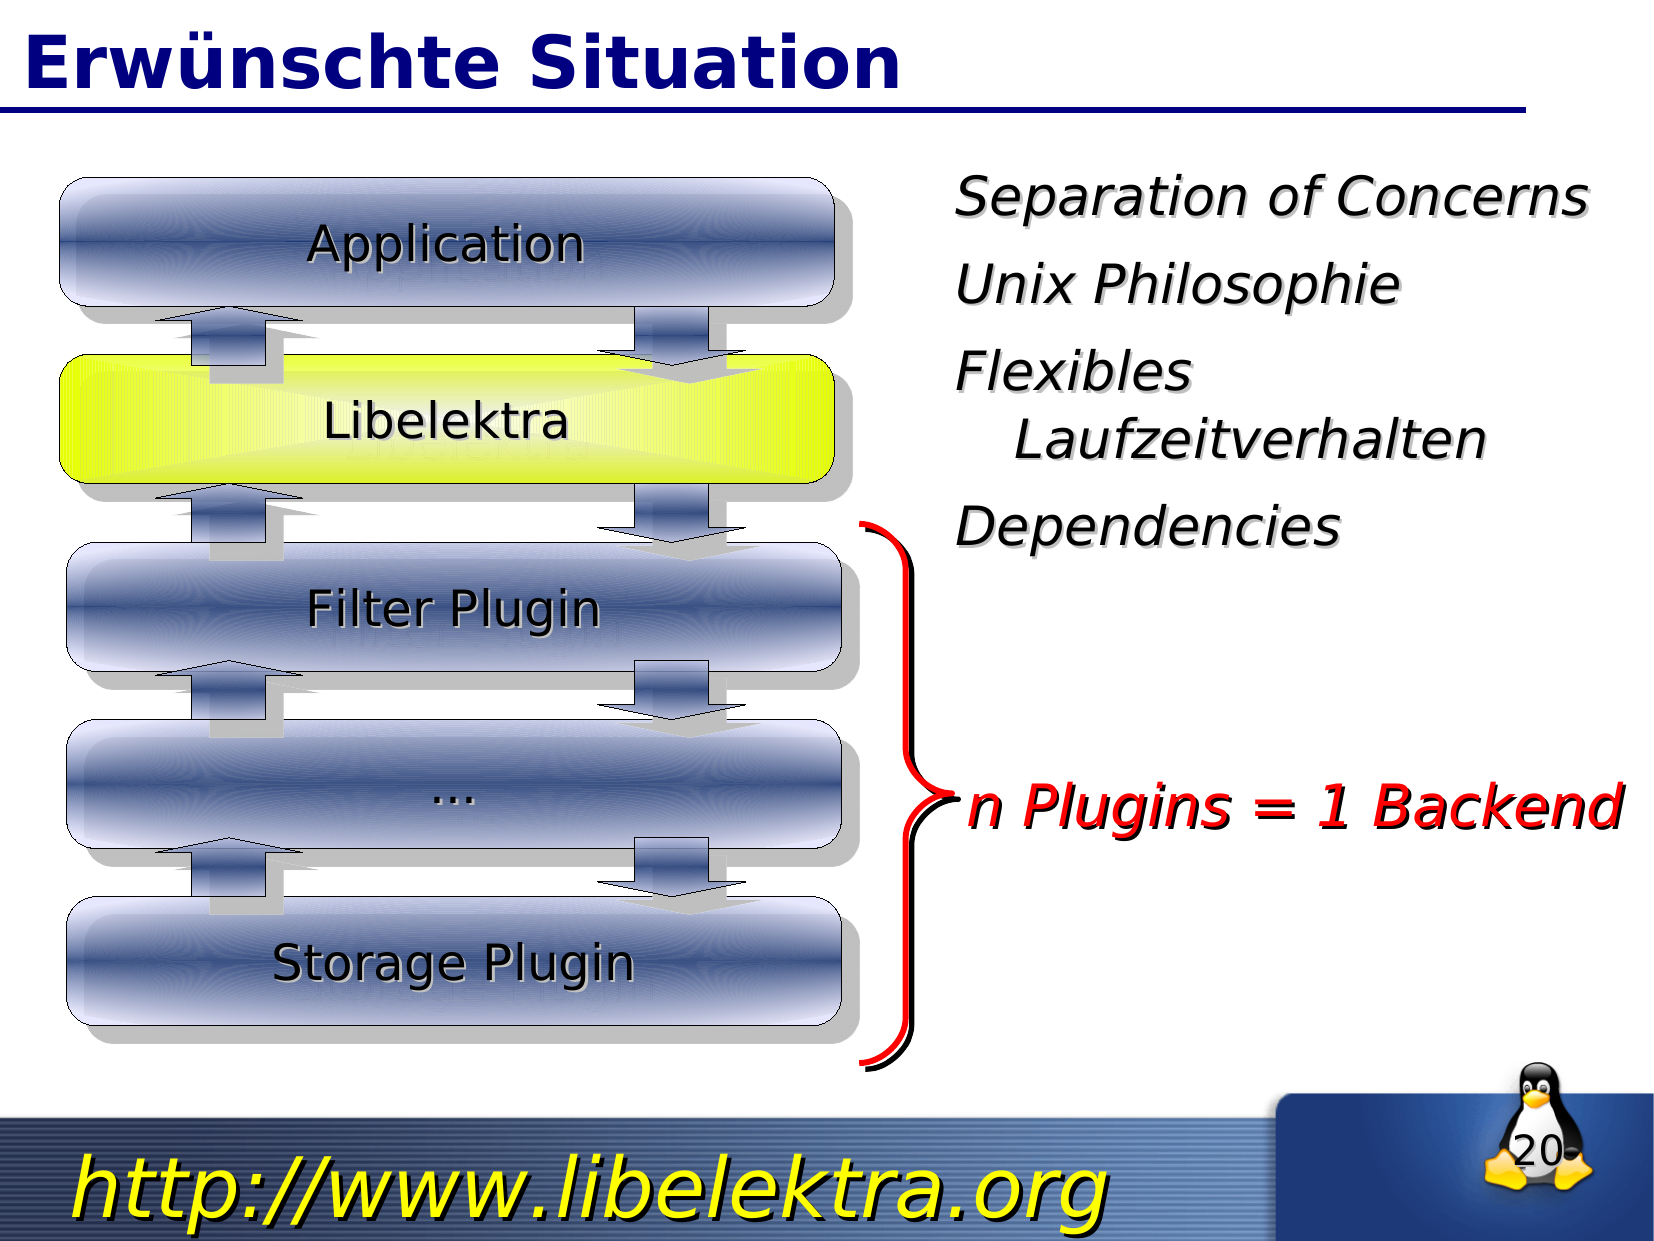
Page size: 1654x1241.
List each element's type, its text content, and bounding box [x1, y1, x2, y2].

text_box <Nummer> [1312, 1122, 1565, 1178]
text_box [597, 483, 746, 543]
picture [872, 1061, 883, 1065]
picture [0, 1061, 1654, 1241]
text_box [597, 660, 746, 720]
text_box [155, 660, 303, 720]
text_box Erwünschte Situation [22, 14, 1611, 111]
text_box ... [66, 719, 842, 849]
text_box Storage Plugin [66, 896, 842, 1026]
text_box [597, 837, 746, 897]
text_box Application [59, 177, 835, 307]
text_box [155, 306, 303, 366]
text_box [597, 306, 746, 366]
text_box [155, 837, 303, 897]
text_box [155, 483, 303, 543]
text_box Libelektra [59, 354, 835, 484]
list Separation of Concerns Unix Philosophie Flexibles Laufzeitverhalten Dependencies [940, 153, 1636, 950]
text_box Filter Plugin [66, 542, 842, 672]
